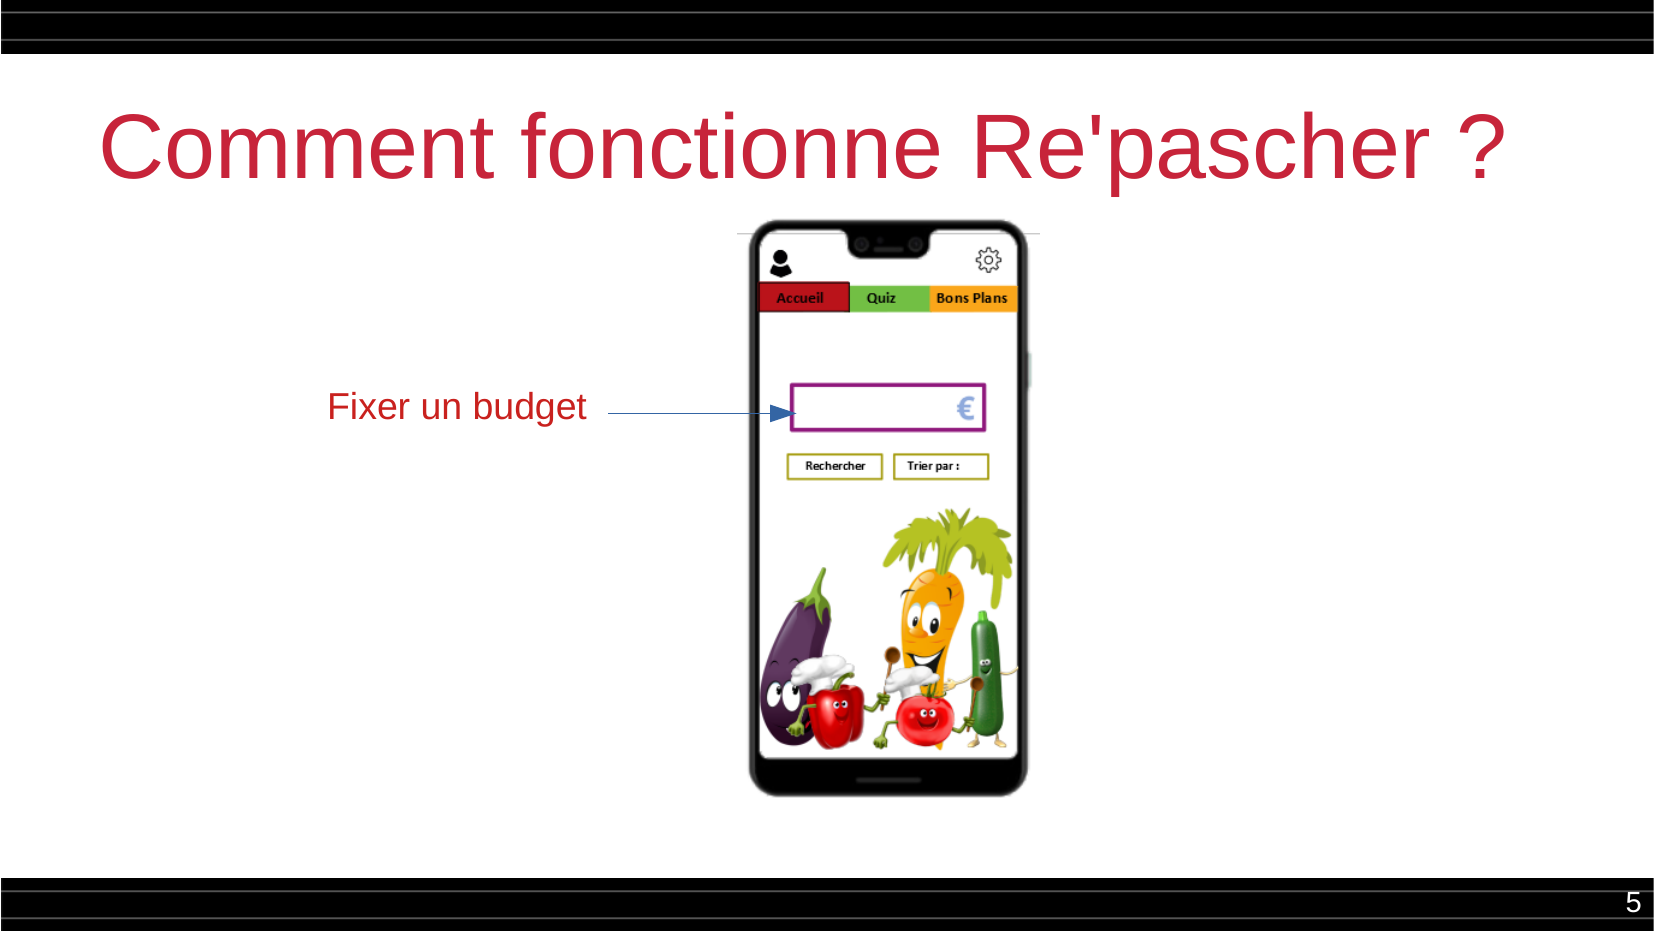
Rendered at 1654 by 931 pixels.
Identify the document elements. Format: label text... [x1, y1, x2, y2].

picture [737, 214, 1040, 804]
text_box Fixer un budget [312, 377, 620, 449]
title Comment fonctionne Re'pascher ? [59, 69, 1548, 225]
picture [1, 878, 1654, 931]
picture [1, 0, 1654, 54]
